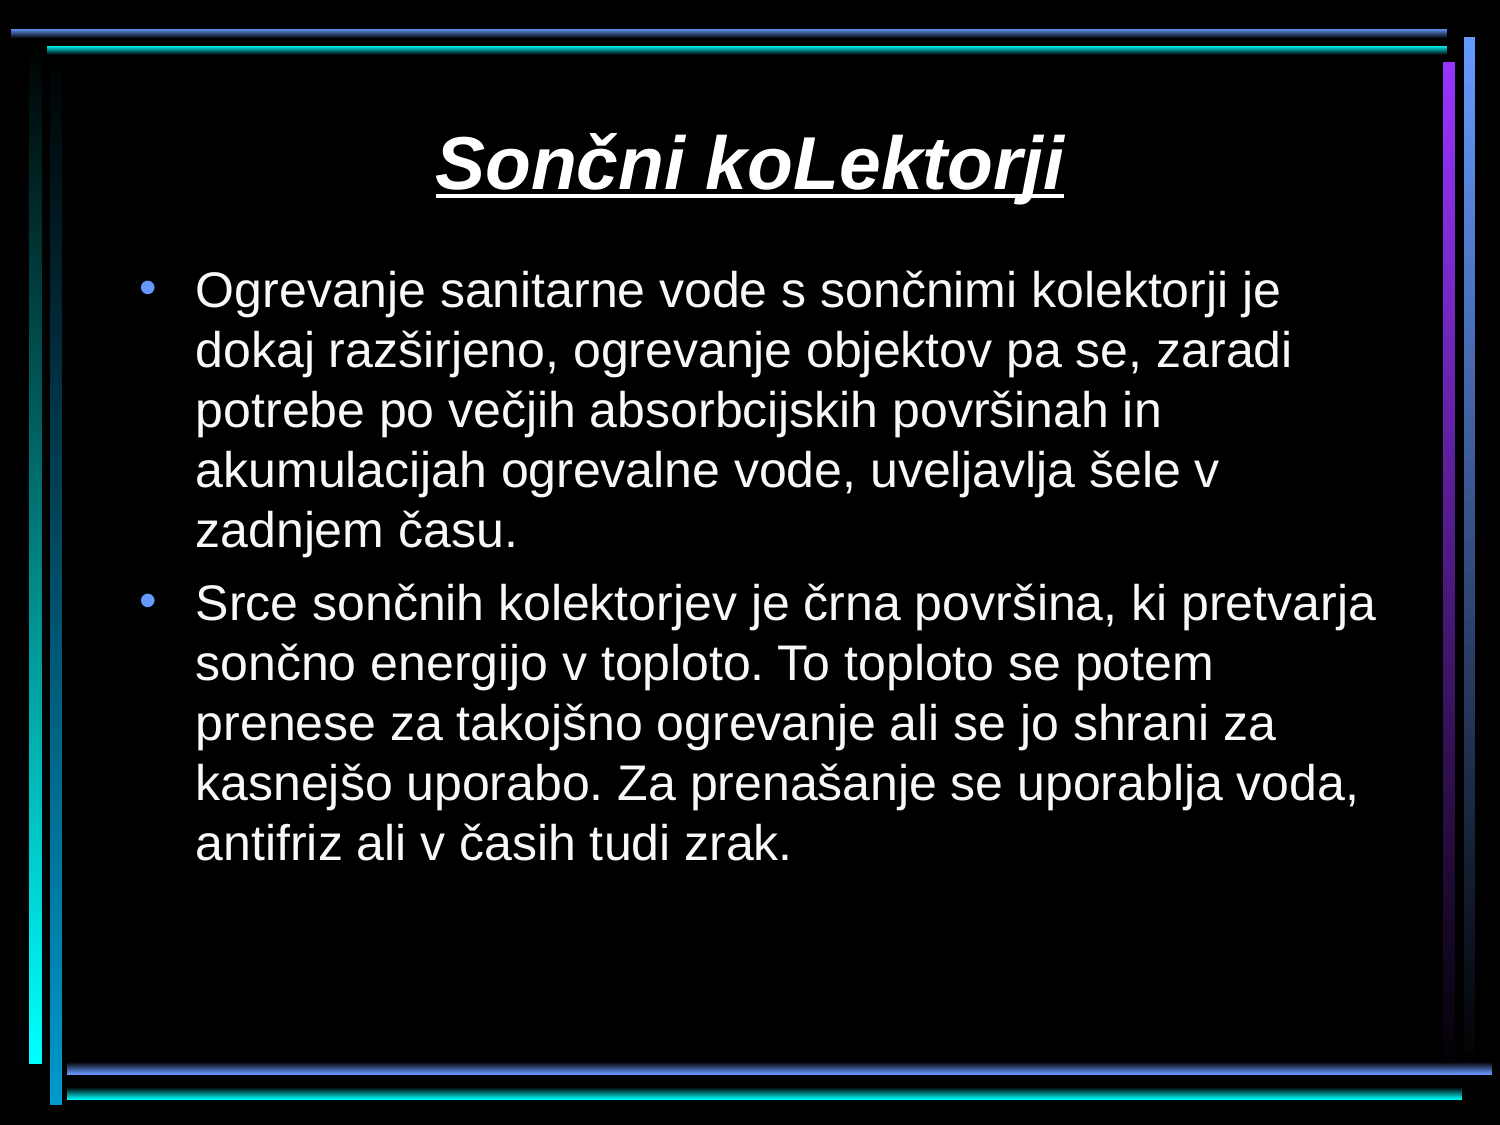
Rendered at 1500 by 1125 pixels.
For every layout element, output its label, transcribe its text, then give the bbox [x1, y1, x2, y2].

title Sončni koLektorji [112, 9, 1388, 213]
list Ogrevanje sanitarne vode s sončnimi kolektorji je dokaj razširjeno, ogrevanje objektov pa se, zaradi potrebe po večjih absorbcijskih površinah in akumulacijah ogrevalne vode, uveljavlja šele v zadnjem času. Srce sončnih kolektorjev je črna površina, ki pretvarja sončno energijo v toploto. To toploto se potem prenese za takojšno ogrevanje ali se jo shrani za kasnejšo uporabo. Za prenašanje se uporablja voda, antifriz ali v časih tudi zrak. [125, 249, 1400, 903]
